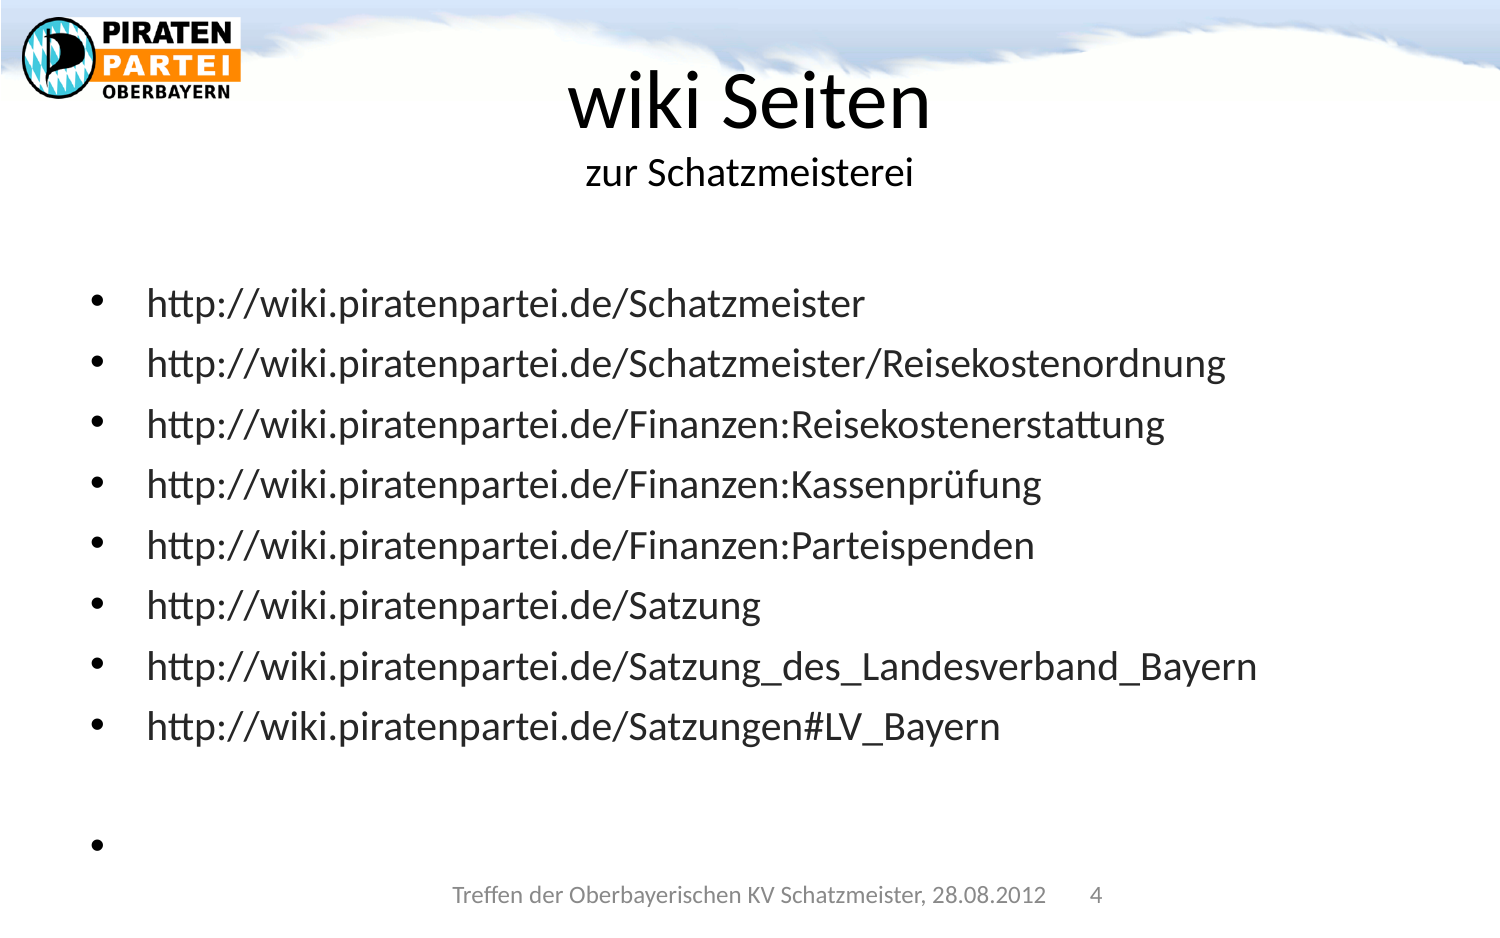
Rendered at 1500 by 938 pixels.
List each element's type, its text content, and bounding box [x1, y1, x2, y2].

list http://wiki.piratenpartei.de/Schatzmeister http://wiki.piratenpartei.de/Schatzmeister/Reisekostenordnung http://wiki.piratenpartei.de/Finanzen:Reisekostenerstattung http://wiki.piratenpartei.de/Finanzen:Kassenprüfung http://wiki.piratenpartei.de/Finanzen:Parteispenden http://wiki.piratenpartei.de/Satzung http://wiki.piratenpartei.de/Satzung_des_Landesverband_Bayern http://wiki.piratenpartei.de/Satzungen#LV_Bayern [75, 267, 1426, 838]
text_box Treffen der Oberbayerischen KV Schatzmeister, 28.08.2012 [76, 868, 1074, 919]
title wiki Seiten zur Schatzmeisterei [75, 37, 1426, 194]
text_box [1074, 868, 1426, 919]
